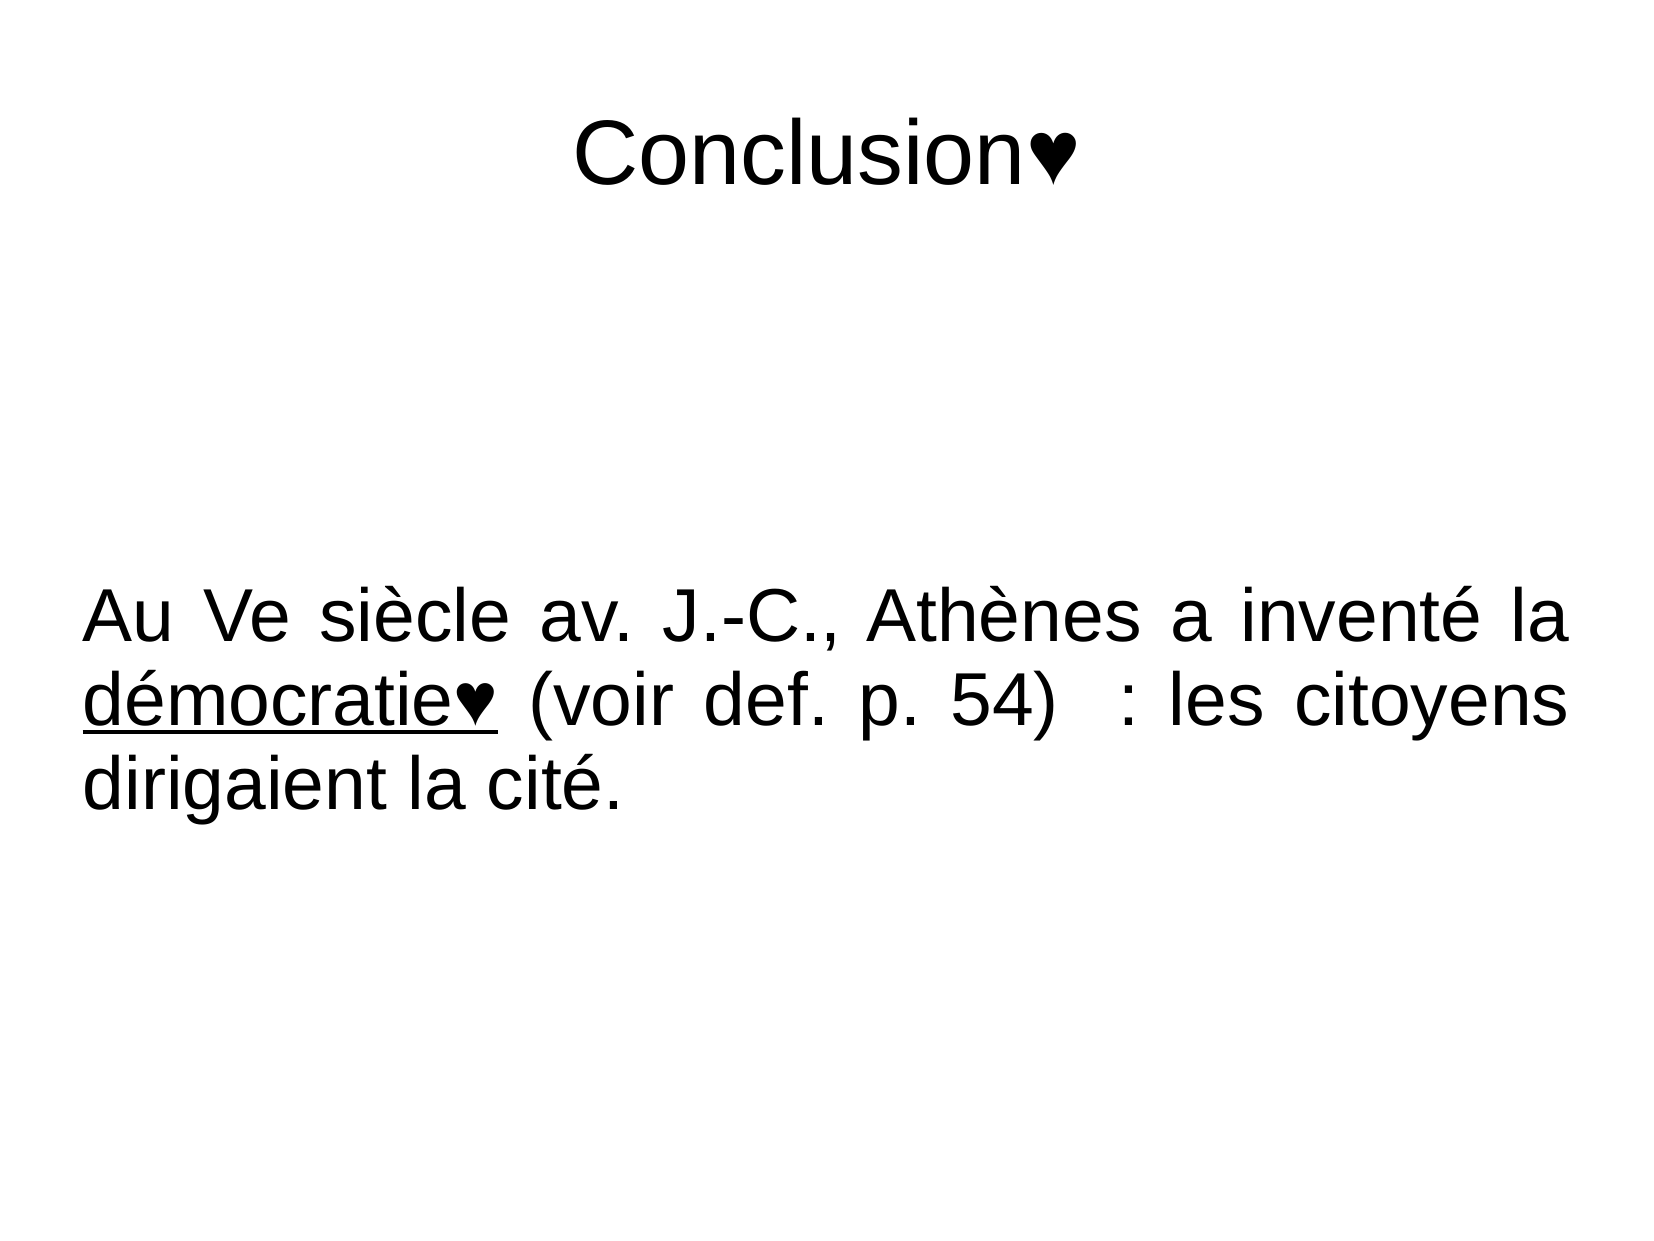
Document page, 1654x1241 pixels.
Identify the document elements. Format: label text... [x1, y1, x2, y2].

title Conclusion♥ [82, 56, 1571, 250]
subtitle Au Ve siècle av. J.-C., Athènes a inventé la démocratie♥ (voir def. p. 54) : les citoyens dirigaient la cité. [82, 297, 1571, 1102]
